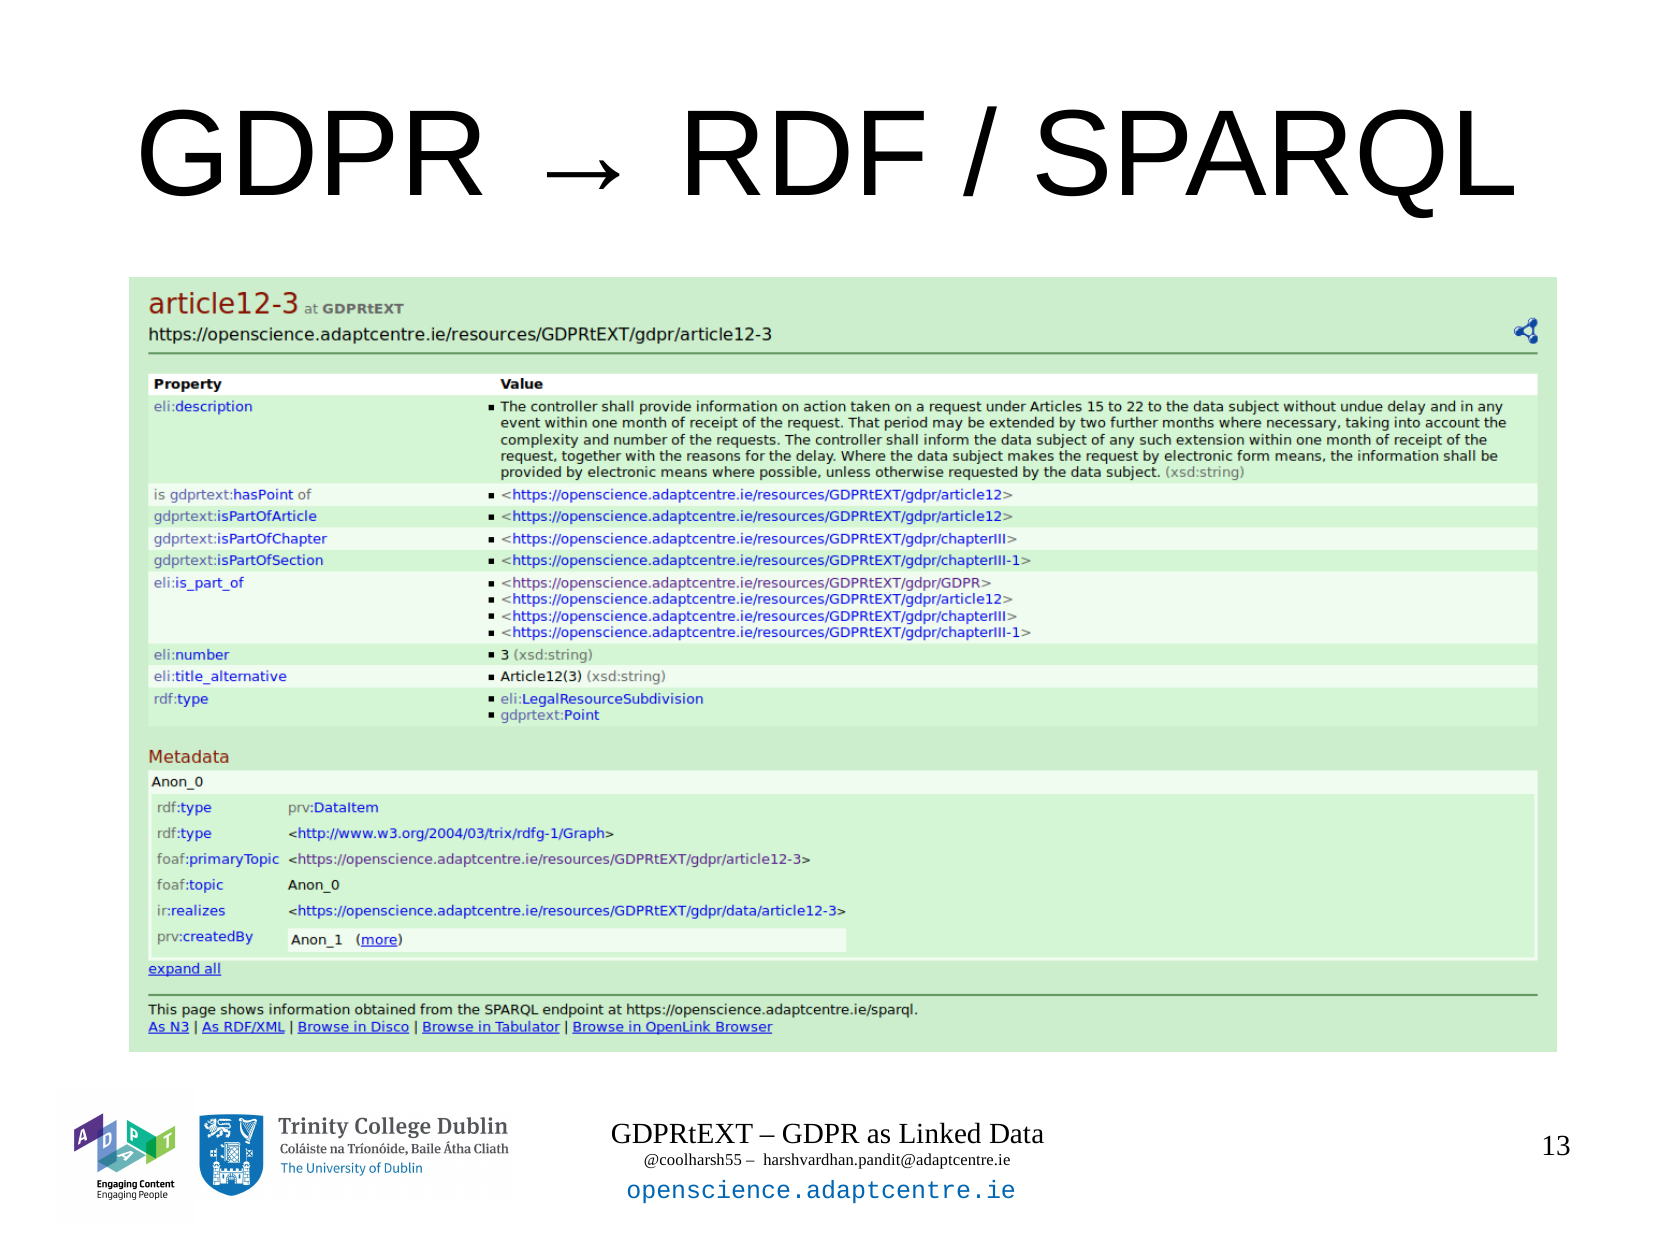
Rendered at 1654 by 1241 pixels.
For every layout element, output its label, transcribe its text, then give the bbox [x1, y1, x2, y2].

picture [54, 1086, 195, 1227]
title GDPR → RDF / SPARQL [82, 49, 1571, 257]
picture [196, 1111, 512, 1199]
picture [129, 277, 1557, 1052]
